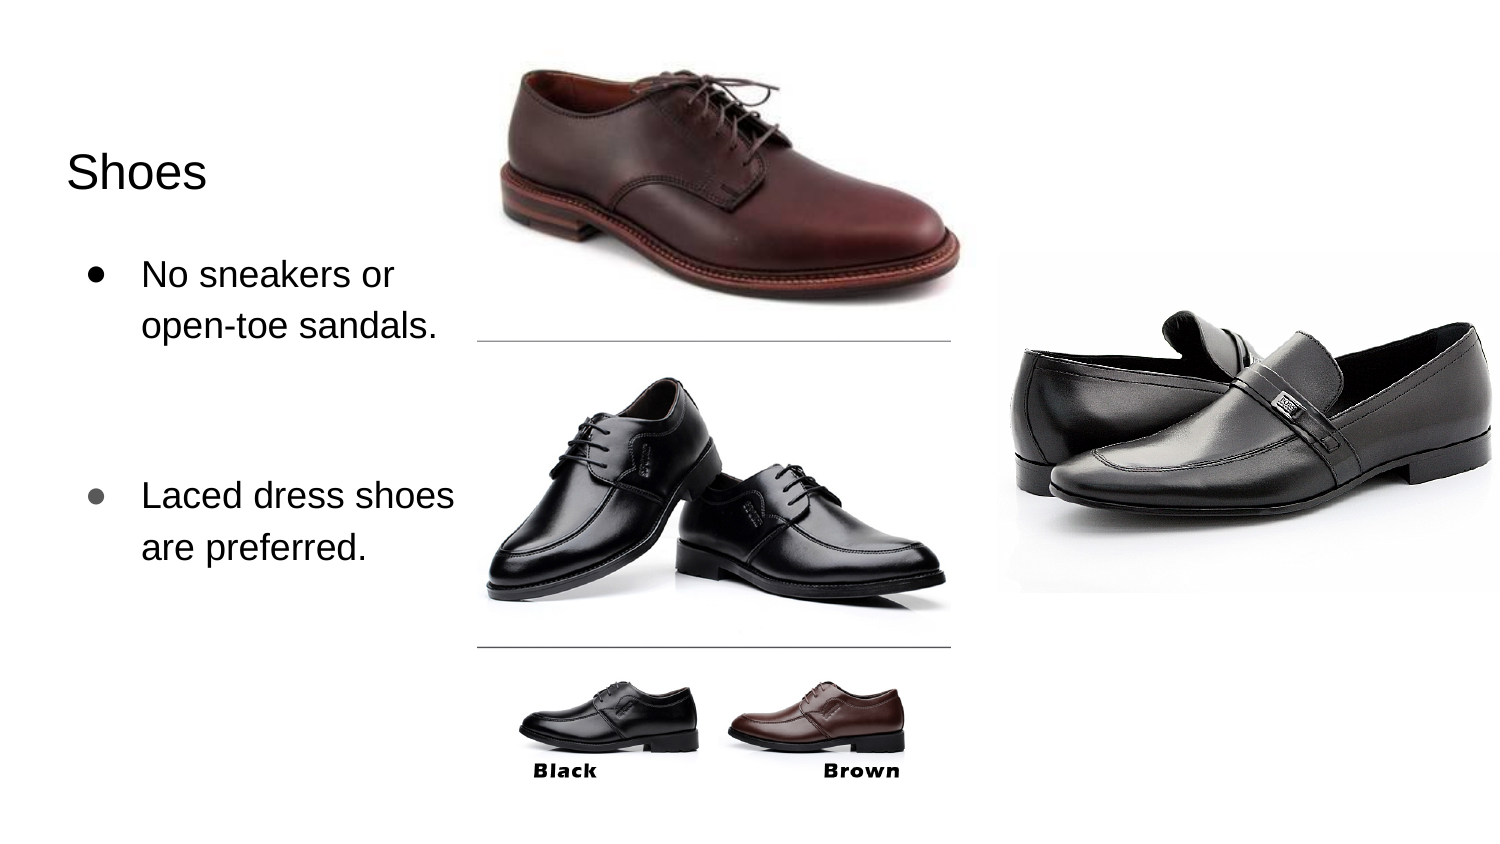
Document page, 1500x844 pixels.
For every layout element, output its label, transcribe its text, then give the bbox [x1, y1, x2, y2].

picture [456, 0, 1500, 802]
list No sneakers or open-toe sandals. Laced dress shoes are preferred. [51, 227, 477, 750]
title Shoes [51, 91, 456, 216]
